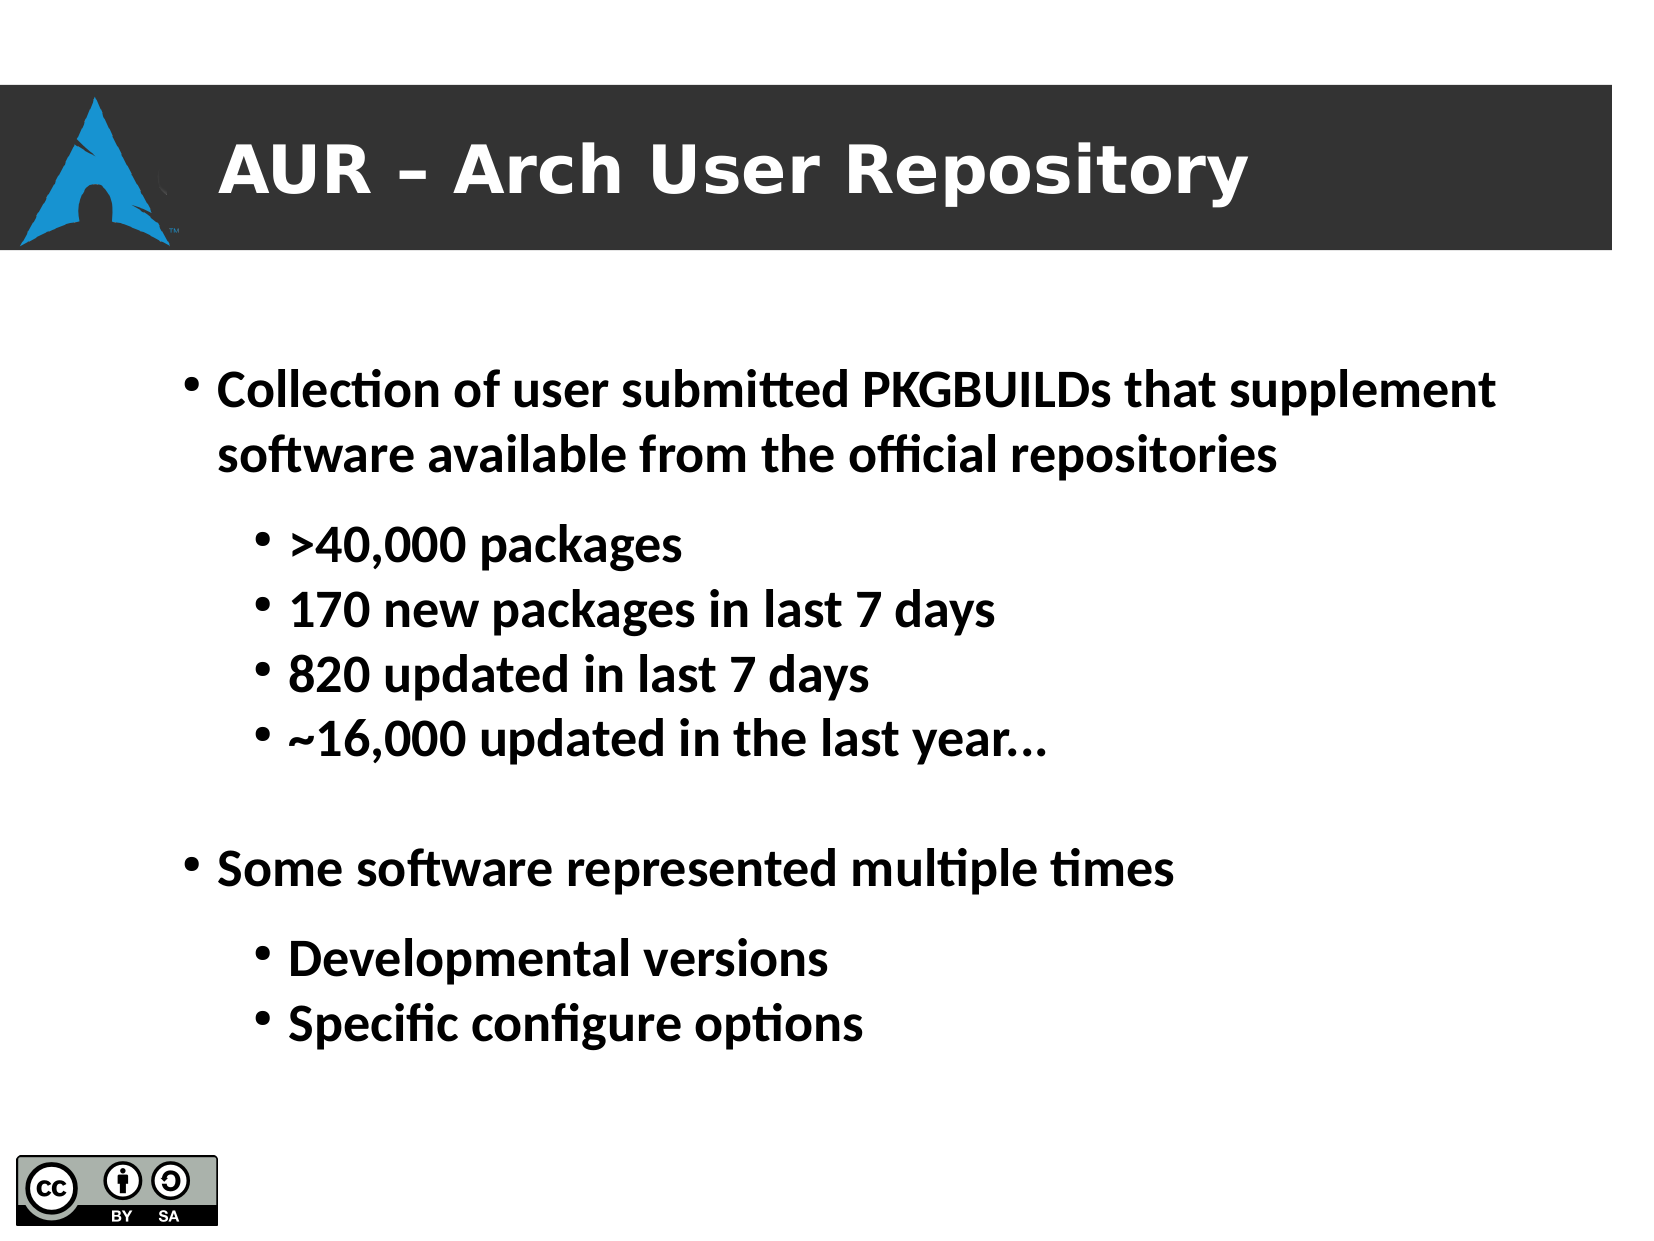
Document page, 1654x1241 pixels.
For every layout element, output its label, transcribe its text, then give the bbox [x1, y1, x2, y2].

text_box AUR – Arch User Repository [188, 84, 1612, 250]
picture [16, 1155, 218, 1227]
text_box Collection of user submitted PKGBUILDs that supplement software available from the official repositories >40,000 packages 170 new packages in last 7 days 820 updated in last 7 days ~16,000 updated in the last year... Some software represented multiple times Developmental versions Specific configure options [167, 345, 1612, 1134]
picture [0, 81, 188, 260]
